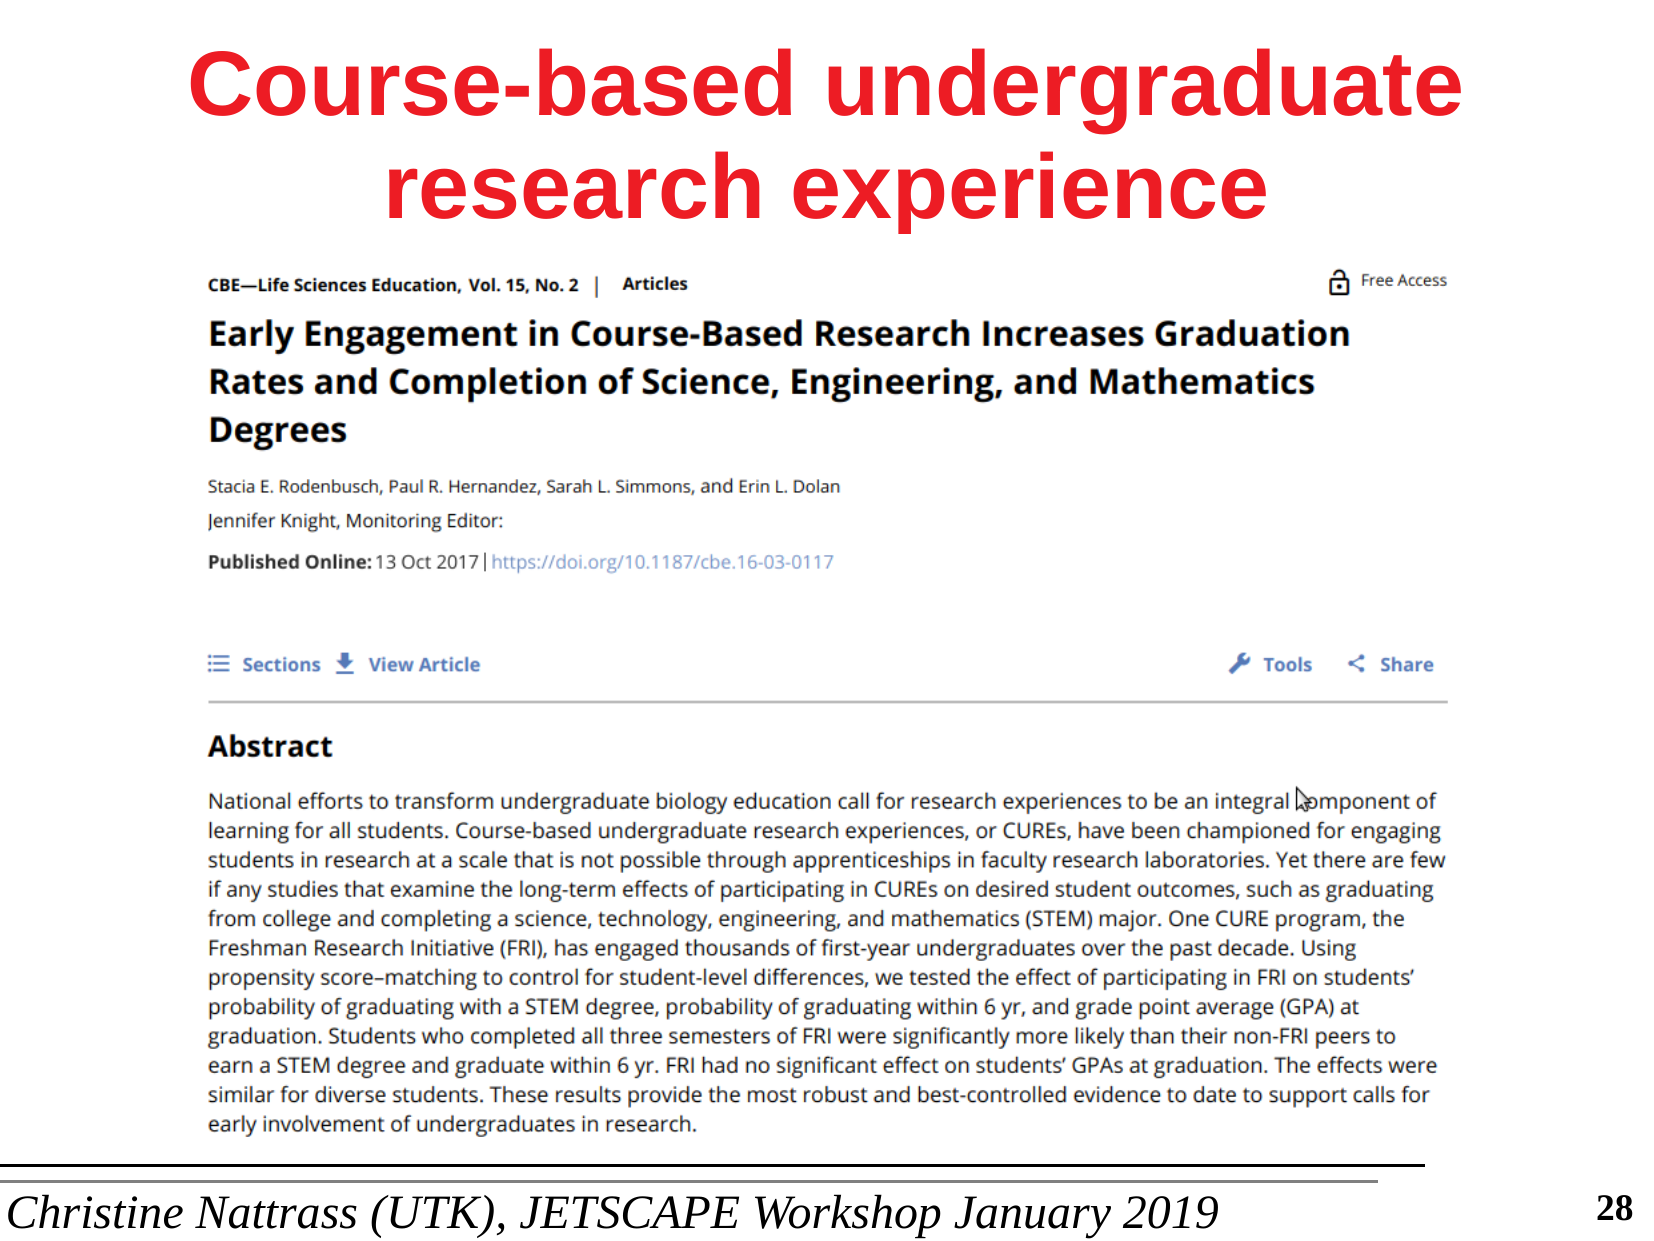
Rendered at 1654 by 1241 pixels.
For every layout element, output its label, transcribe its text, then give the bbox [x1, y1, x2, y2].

picture [182, 234, 1464, 1157]
title Course-based undergraduate research experience [82, 31, 1571, 239]
